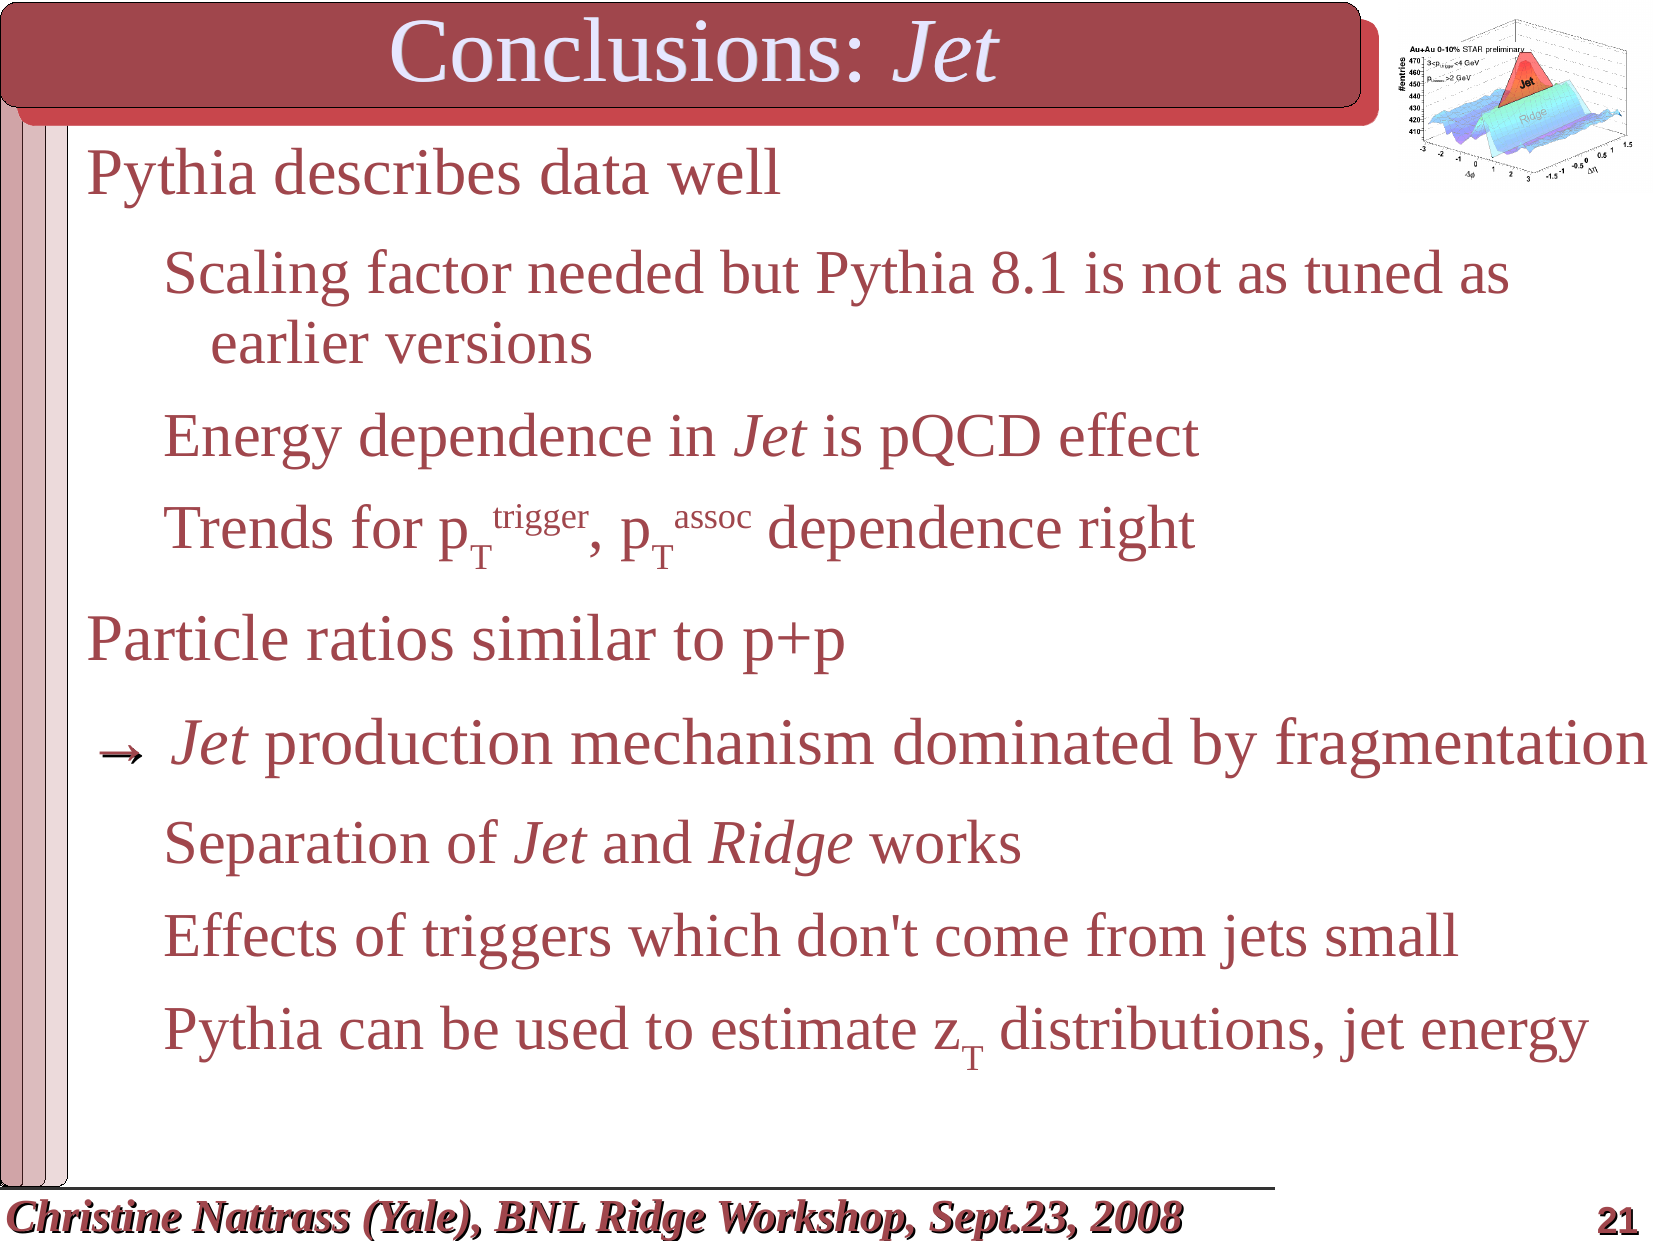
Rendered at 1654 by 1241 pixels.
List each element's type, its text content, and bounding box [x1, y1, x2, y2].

list Pythia describes data well Scaling factor needed but Pythia 8.1 is not as tuned as earlier versions Energy dependence in Jet is pQCD effect Trends for pTtrigger, pTassoc dependence right Particle ratios similar to p+p → Jet production mechanism dominated by fragmentation Separation of Jet and Ridge works Effects of triggers which don't come from jets small Pythia can be used to estimate zT distributions, jet energy [68, 134, 1653, 1201]
picture [1398, 0, 1653, 193]
title Conclusions: Jet [0, 0, 1388, 107]
